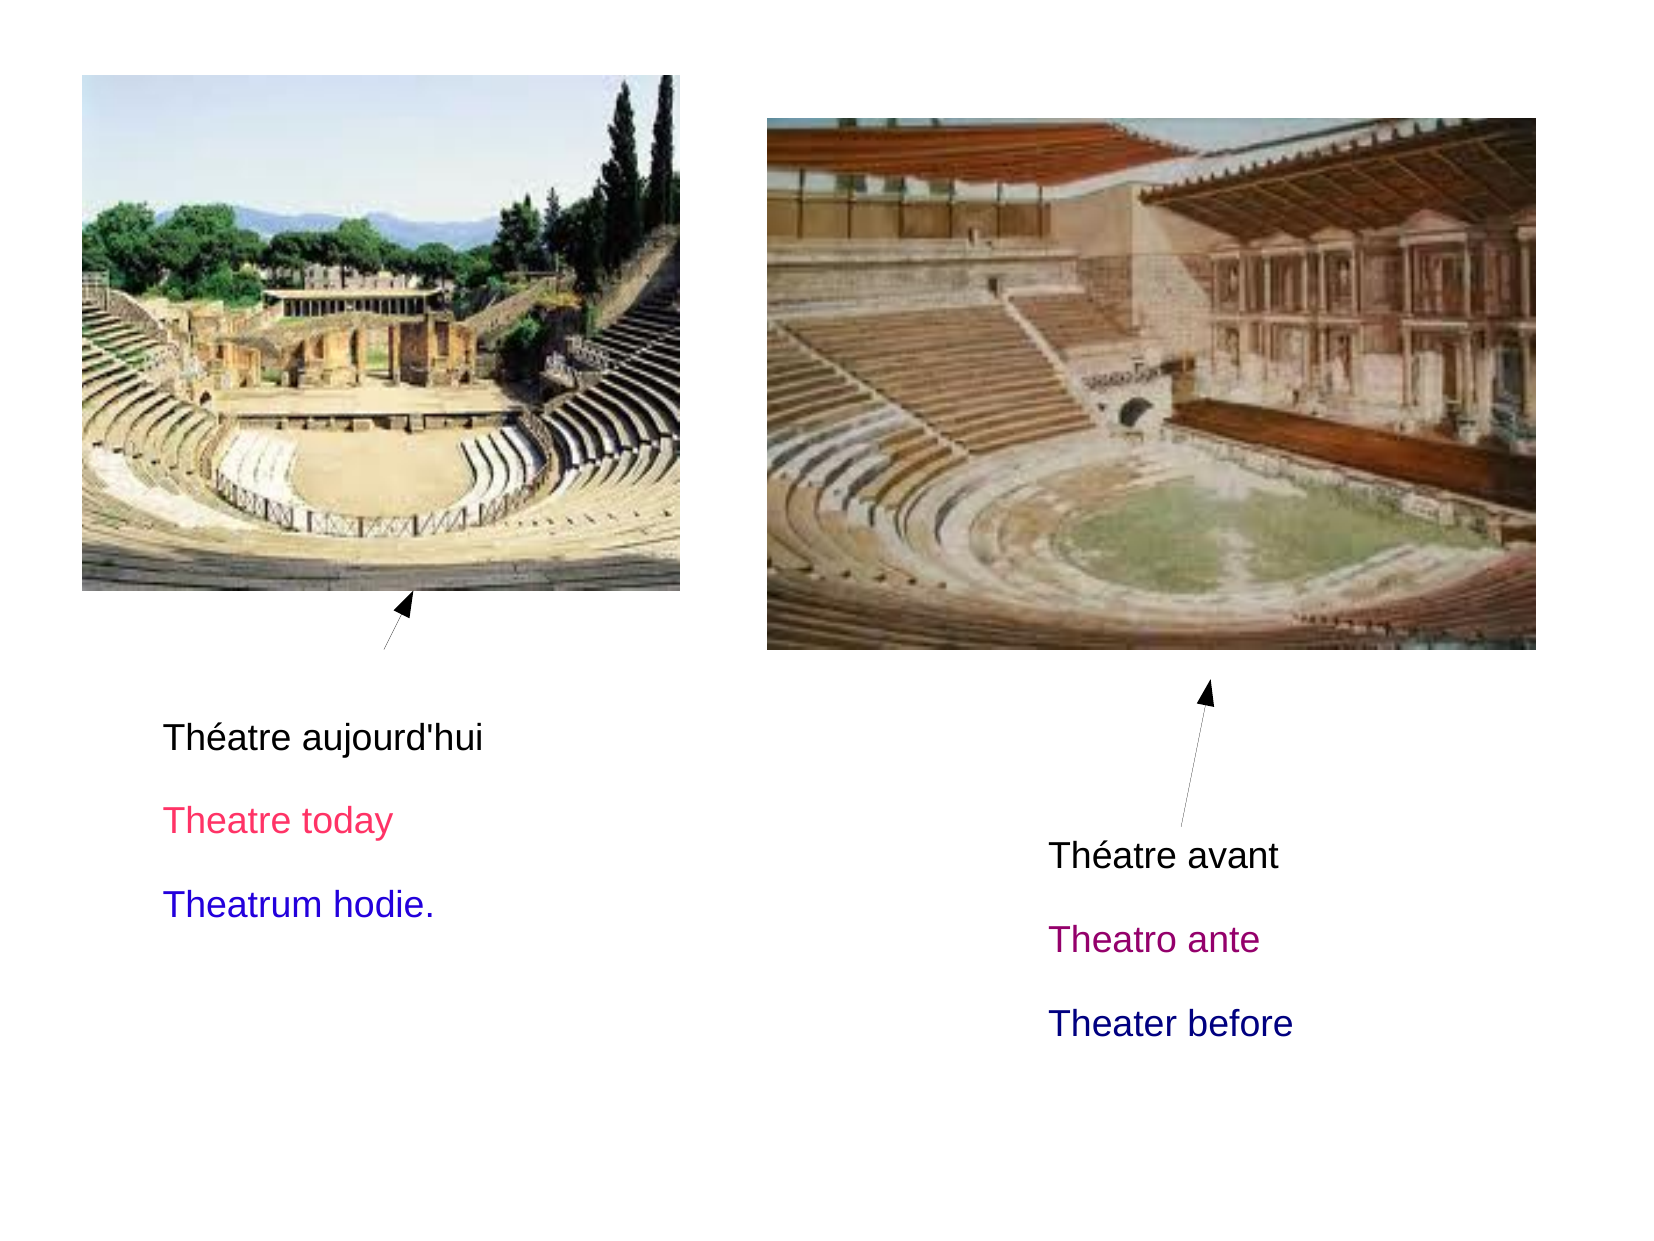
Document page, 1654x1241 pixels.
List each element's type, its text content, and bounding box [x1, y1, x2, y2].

picture [82, 75, 680, 591]
picture [767, 118, 1536, 650]
text_box Théatre aujourd'hui Theatre today Theatrum hodie. [147, 708, 562, 1018]
text_box Théatre avant Theatro ante Theater before [1033, 826, 1418, 1241]
